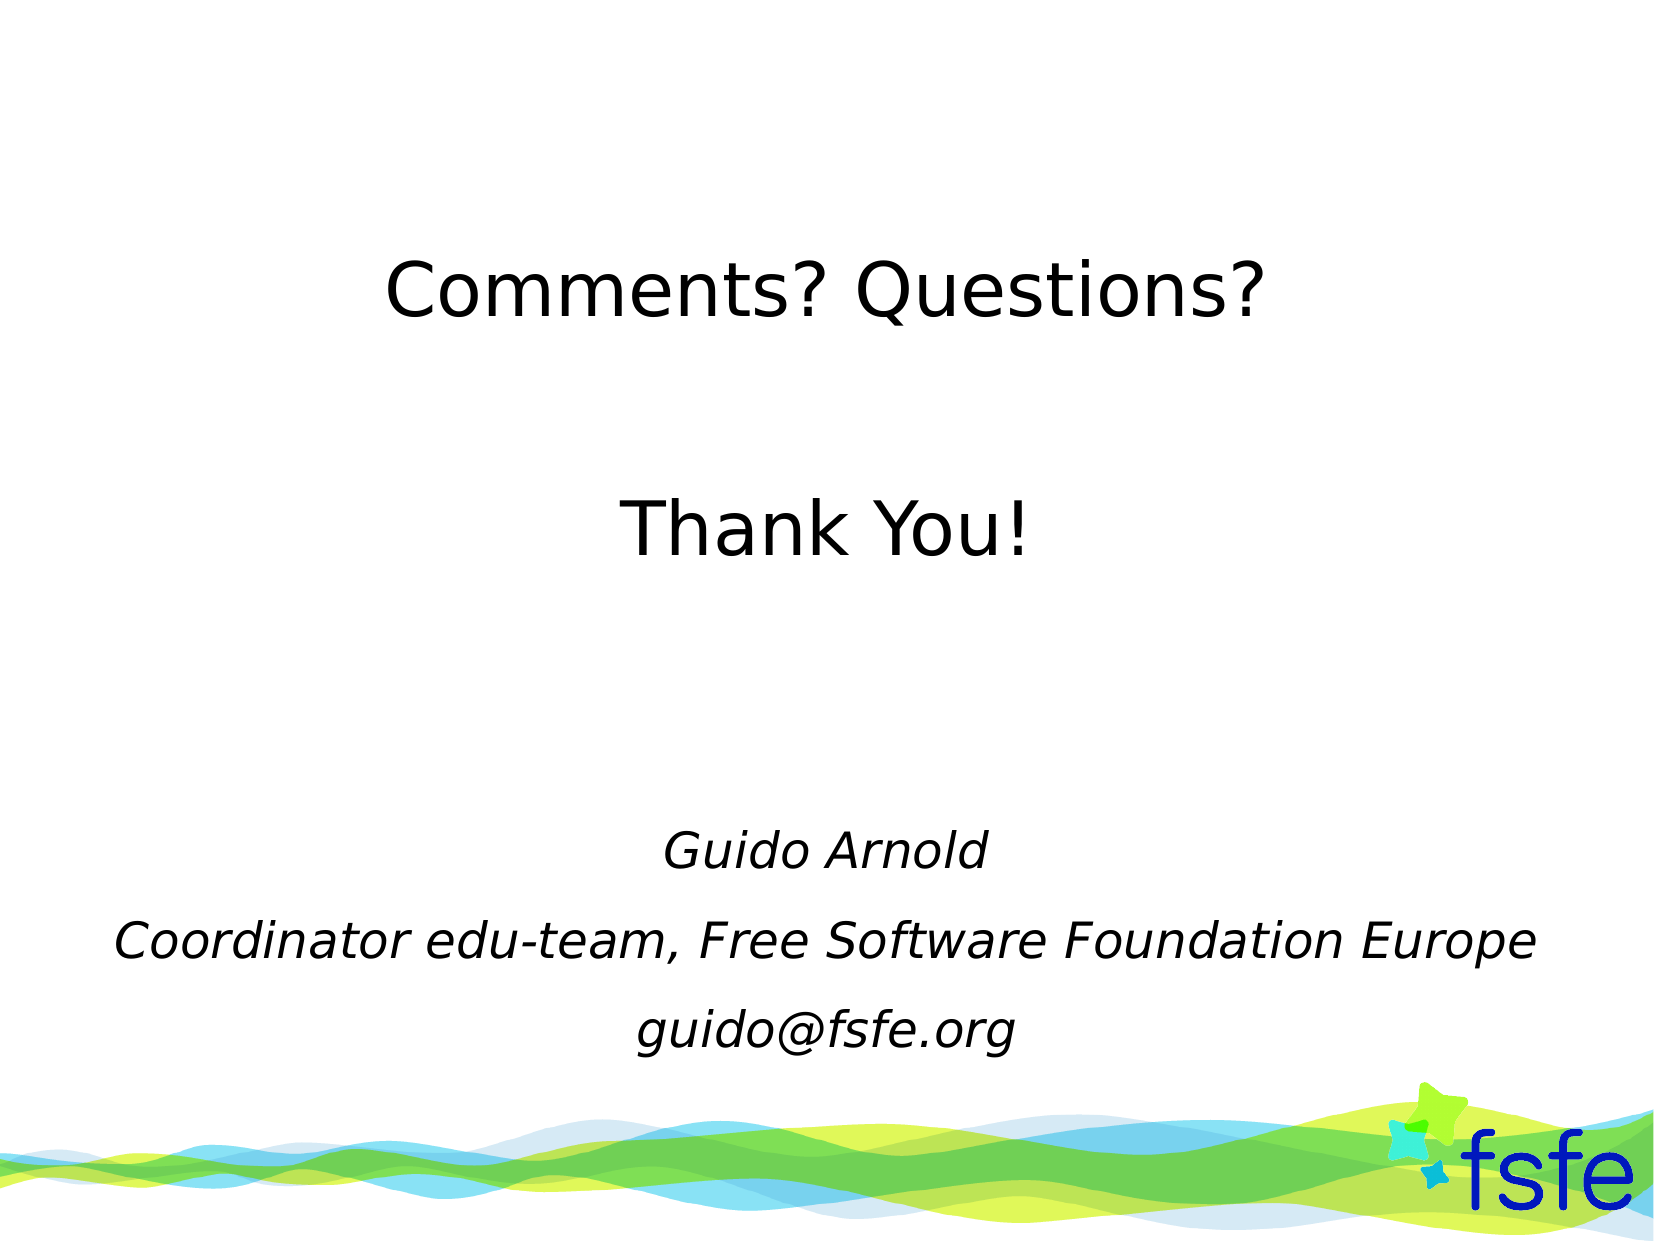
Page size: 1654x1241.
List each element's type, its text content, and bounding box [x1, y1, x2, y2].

text_box [82, 1129, 468, 1216]
subtitle Comments? Questions? Thank You! Guido Arnold Coordinator edu-team, Free Software Foundation Europe guido@fsfe.org [82, 241, 1571, 1058]
picture [0, 1081, 1654, 1241]
text_box [565, 1129, 1090, 1216]
